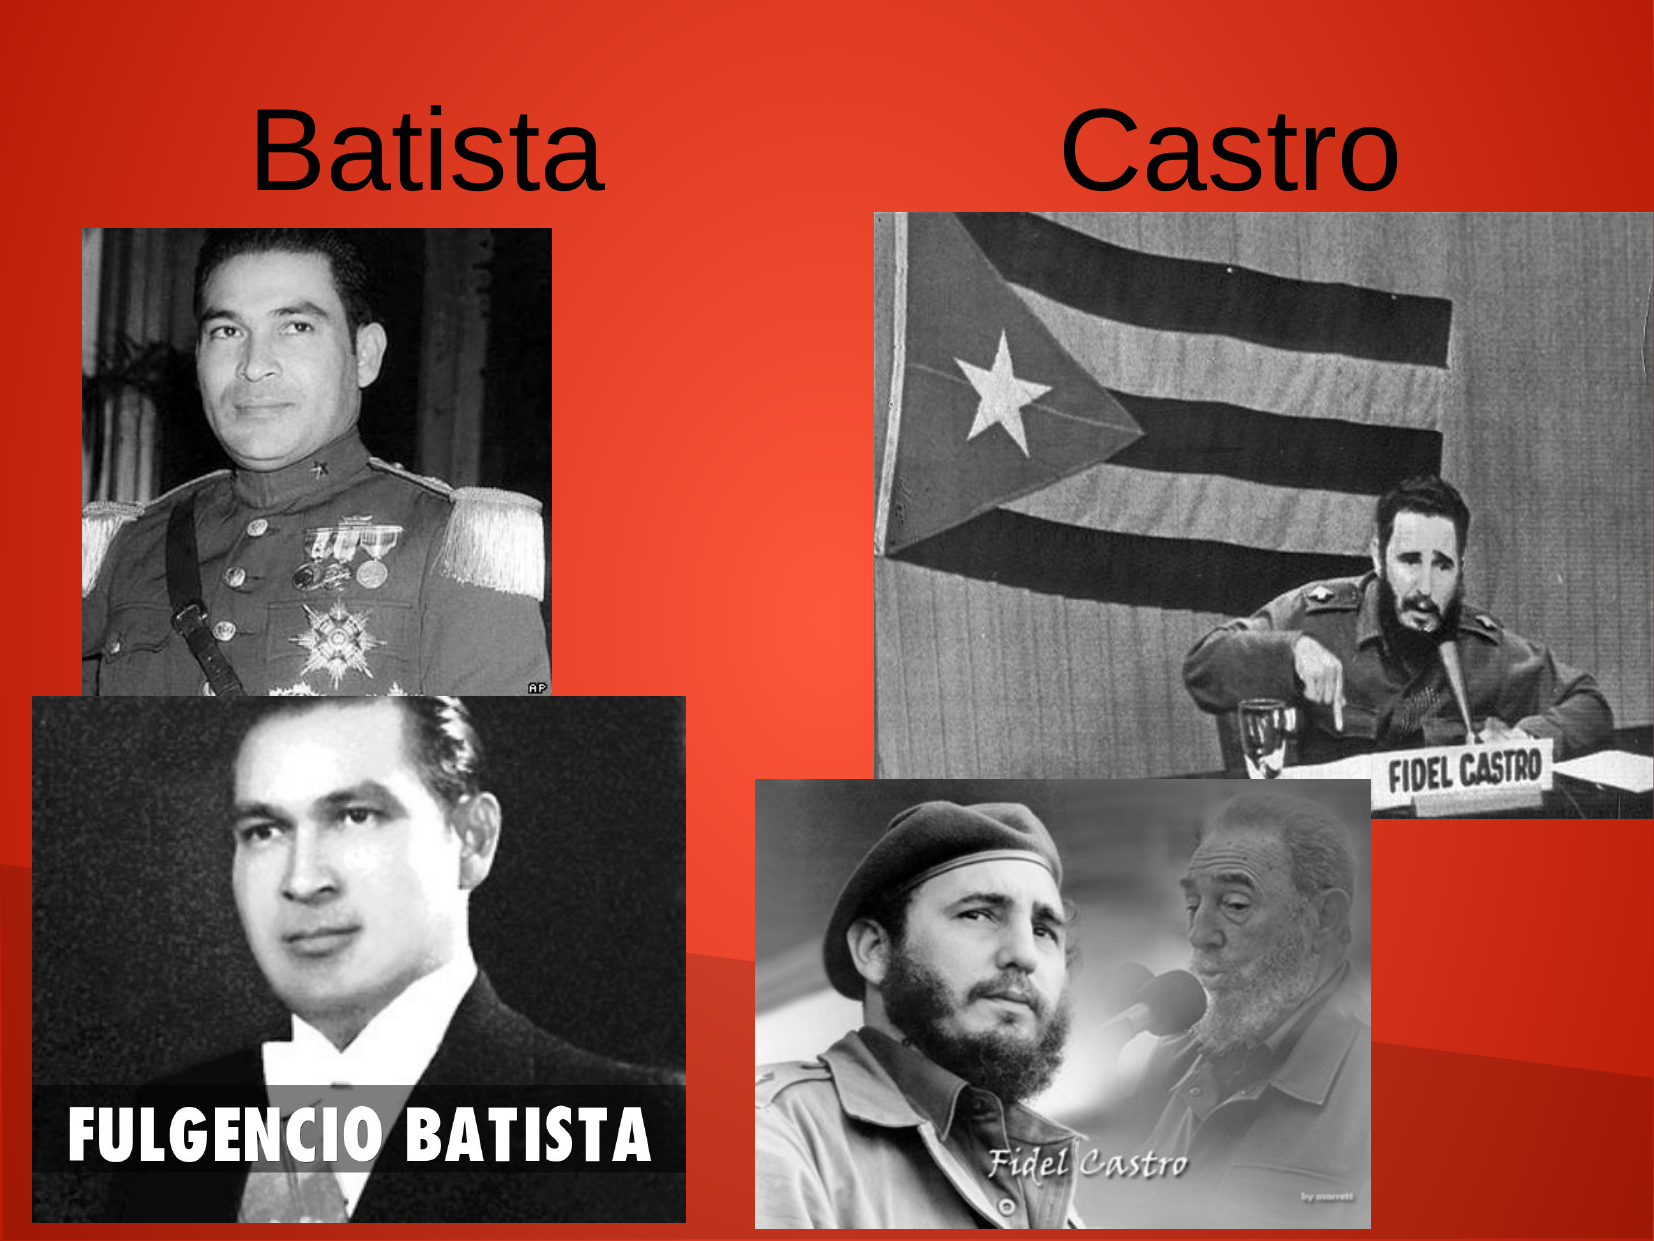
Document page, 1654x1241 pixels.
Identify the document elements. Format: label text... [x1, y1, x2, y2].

picture [755, 212, 1654, 1229]
picture [32, 228, 686, 1223]
title Batista Castro [82, 47, 1571, 252]
